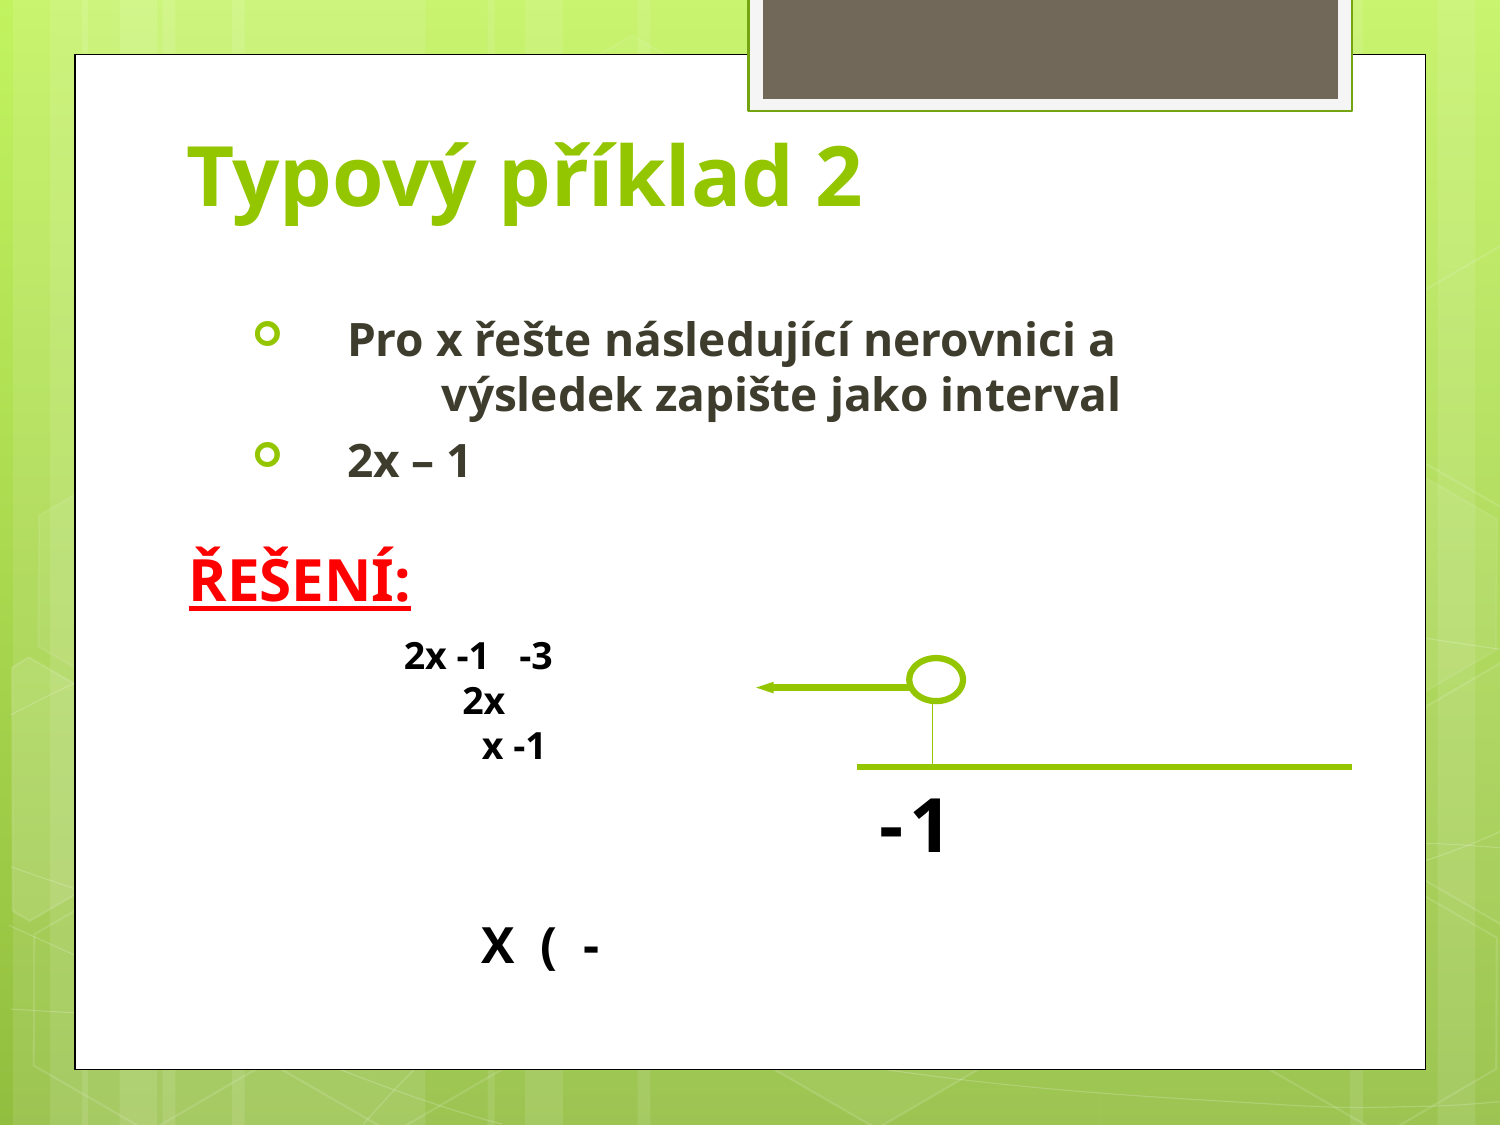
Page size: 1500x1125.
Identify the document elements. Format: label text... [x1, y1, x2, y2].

title Typový příklad 2 [171, 42, 1415, 231]
text_box -1 [864, 770, 1329, 875]
text_box [909, 658, 963, 702]
text_box 2x -1 -3 2x x -1 [389, 625, 704, 775]
text_box ŘEŠENÍ: [174, 536, 426, 621]
list Pro x řešte následující nerovnici a výsledek zapište jako interval 2x – 1 [76, 302, 1282, 497]
text_box X ( - [467, 906, 615, 981]
